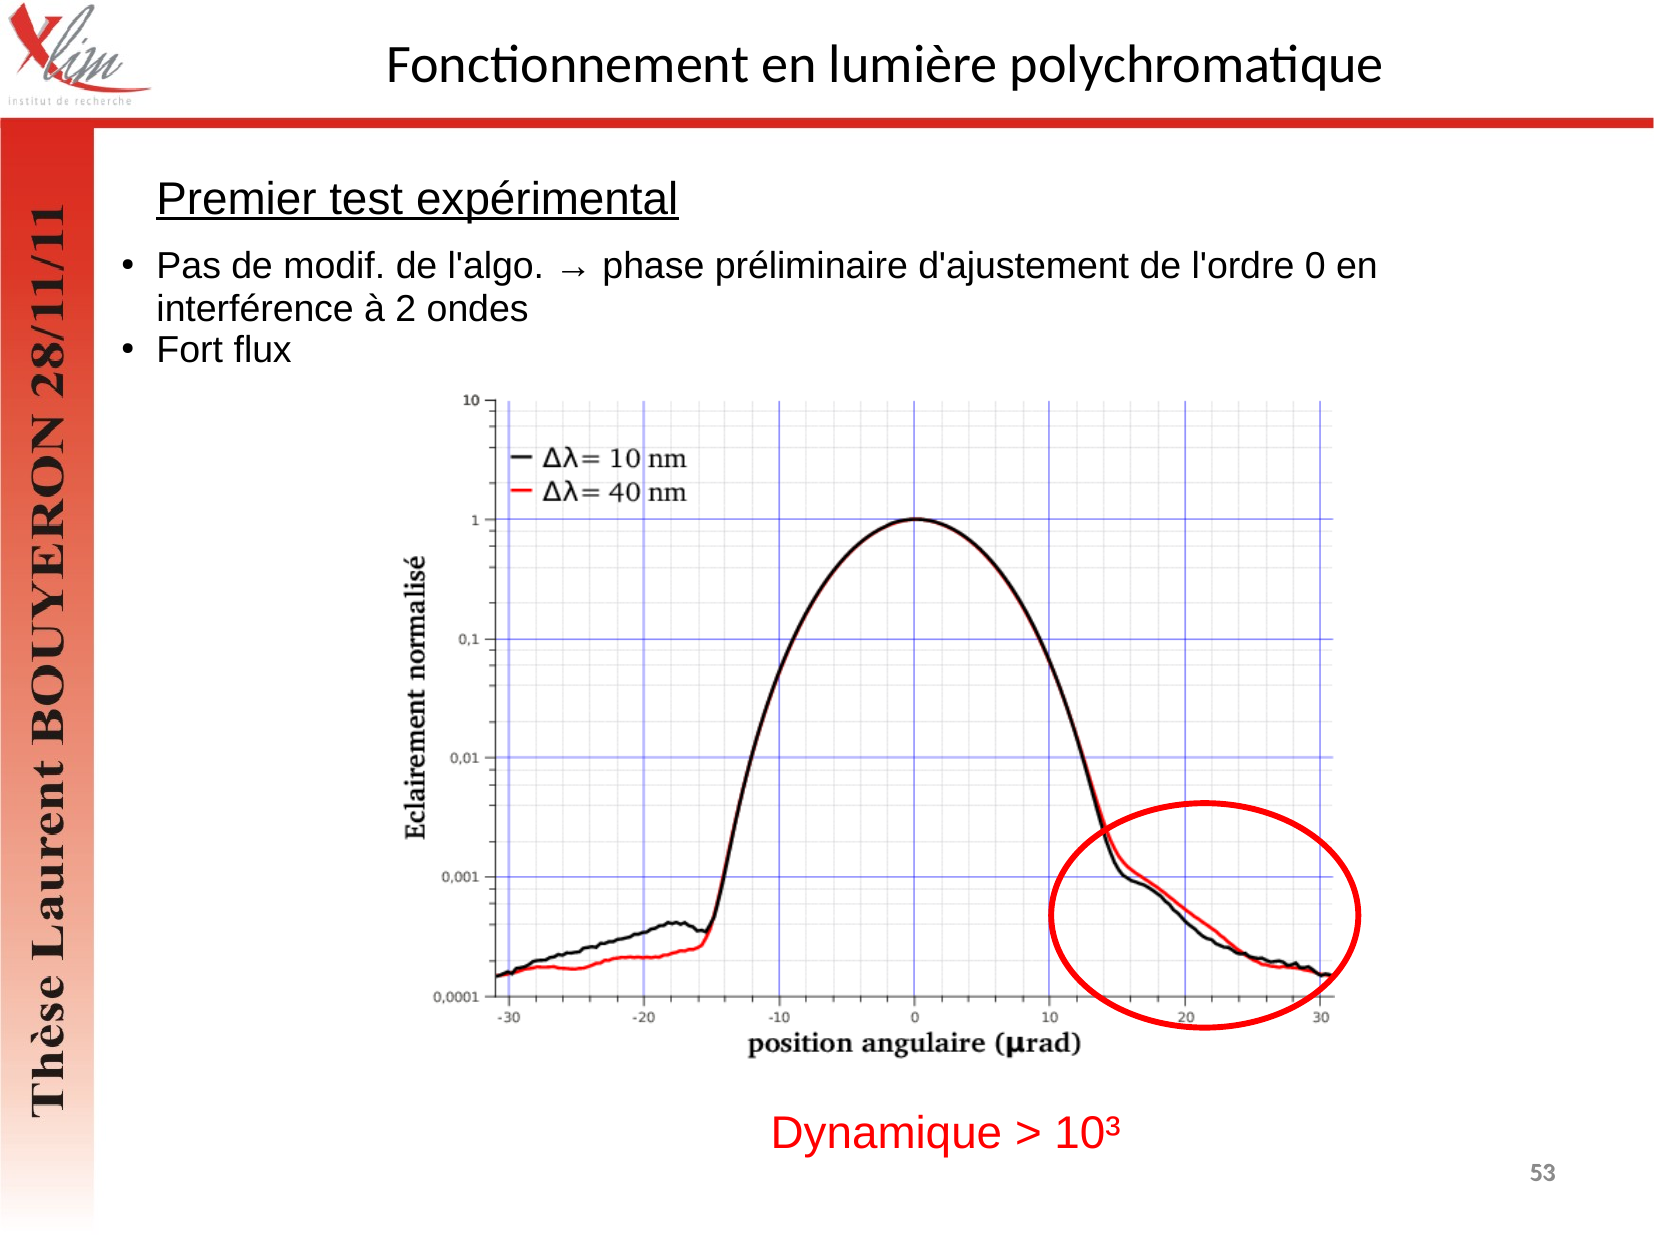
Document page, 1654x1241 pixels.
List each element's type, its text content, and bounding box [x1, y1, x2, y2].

text_box <numéro> [1185, 1129, 1571, 1213]
picture [0, 0, 1654, 1241]
text_box Fonctionnement en lumière polychromatique [141, 0, 1630, 130]
text_box Premier test expérimental [141, 165, 1359, 232]
text_box Dynamique > 10³ [755, 1099, 1149, 1170]
text_box Pas de modif. de l'algo. → phase préliminaire d'ajustement de l'ordre 0 en interférence à 2 ondes Fort flux [106, 237, 1453, 421]
